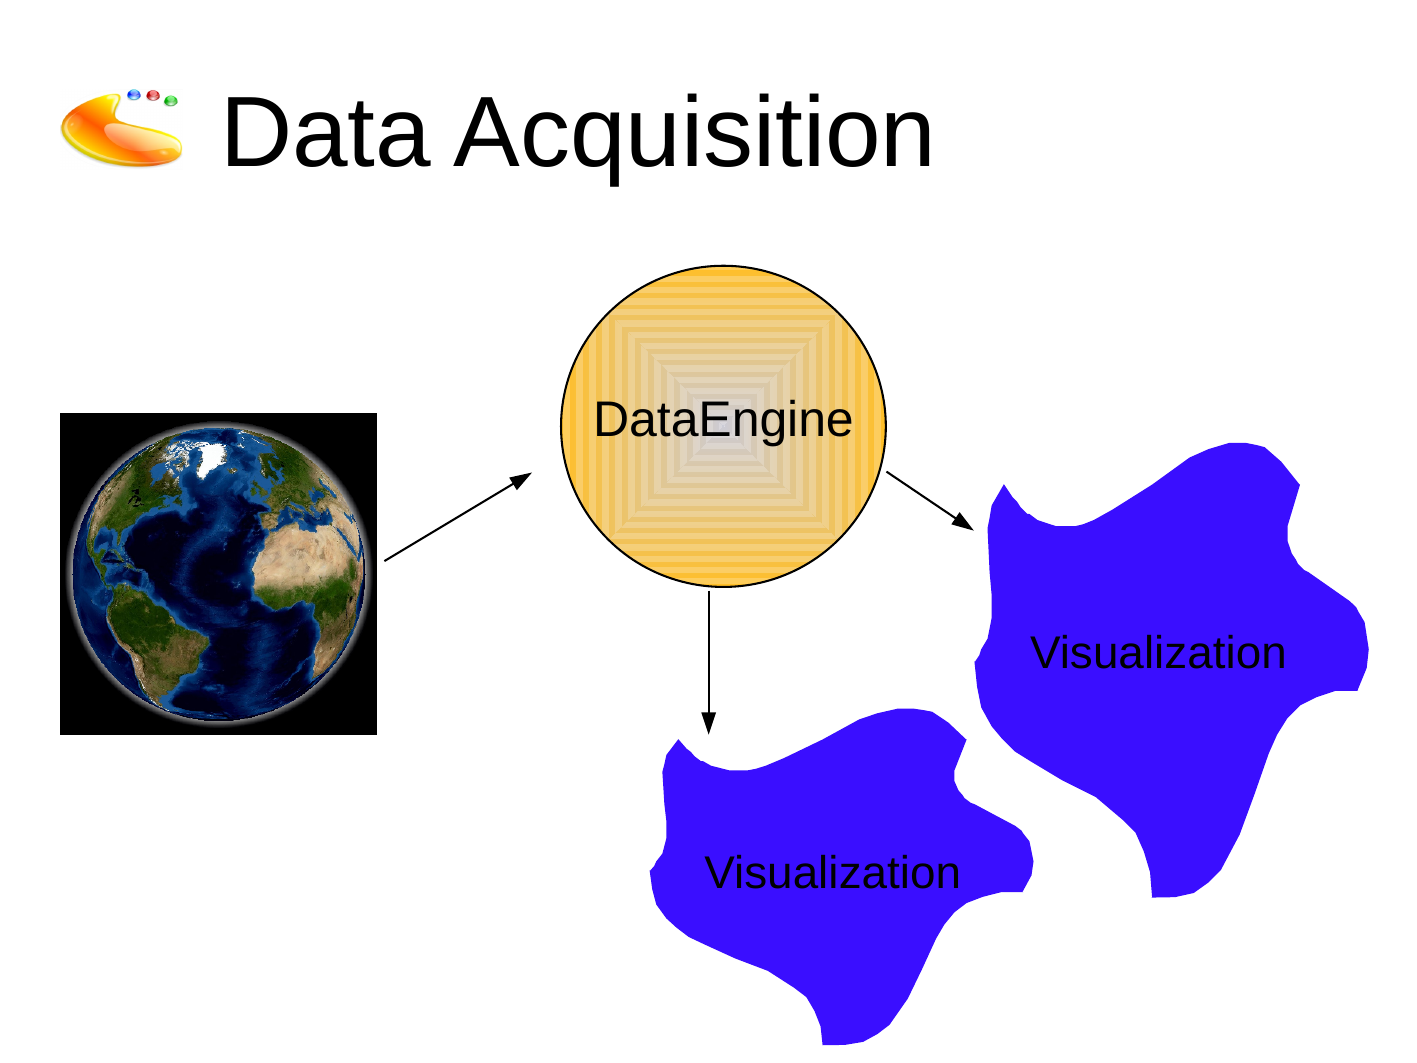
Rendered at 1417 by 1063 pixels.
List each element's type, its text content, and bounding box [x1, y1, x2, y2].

text_box [649, 708, 1034, 1046]
text_box DataEngine [561, 383, 886, 473]
text_box [974, 442, 1369, 898]
picture [60, 89, 183, 170]
text_box Visualization [689, 839, 977, 894]
text_box [567, 265, 880, 383]
text_box Data Acquisition [205, 68, 1358, 188]
picture [60, 413, 377, 735]
text_box [568, 473, 879, 587]
text_box Visualization [1015, 620, 1311, 680]
